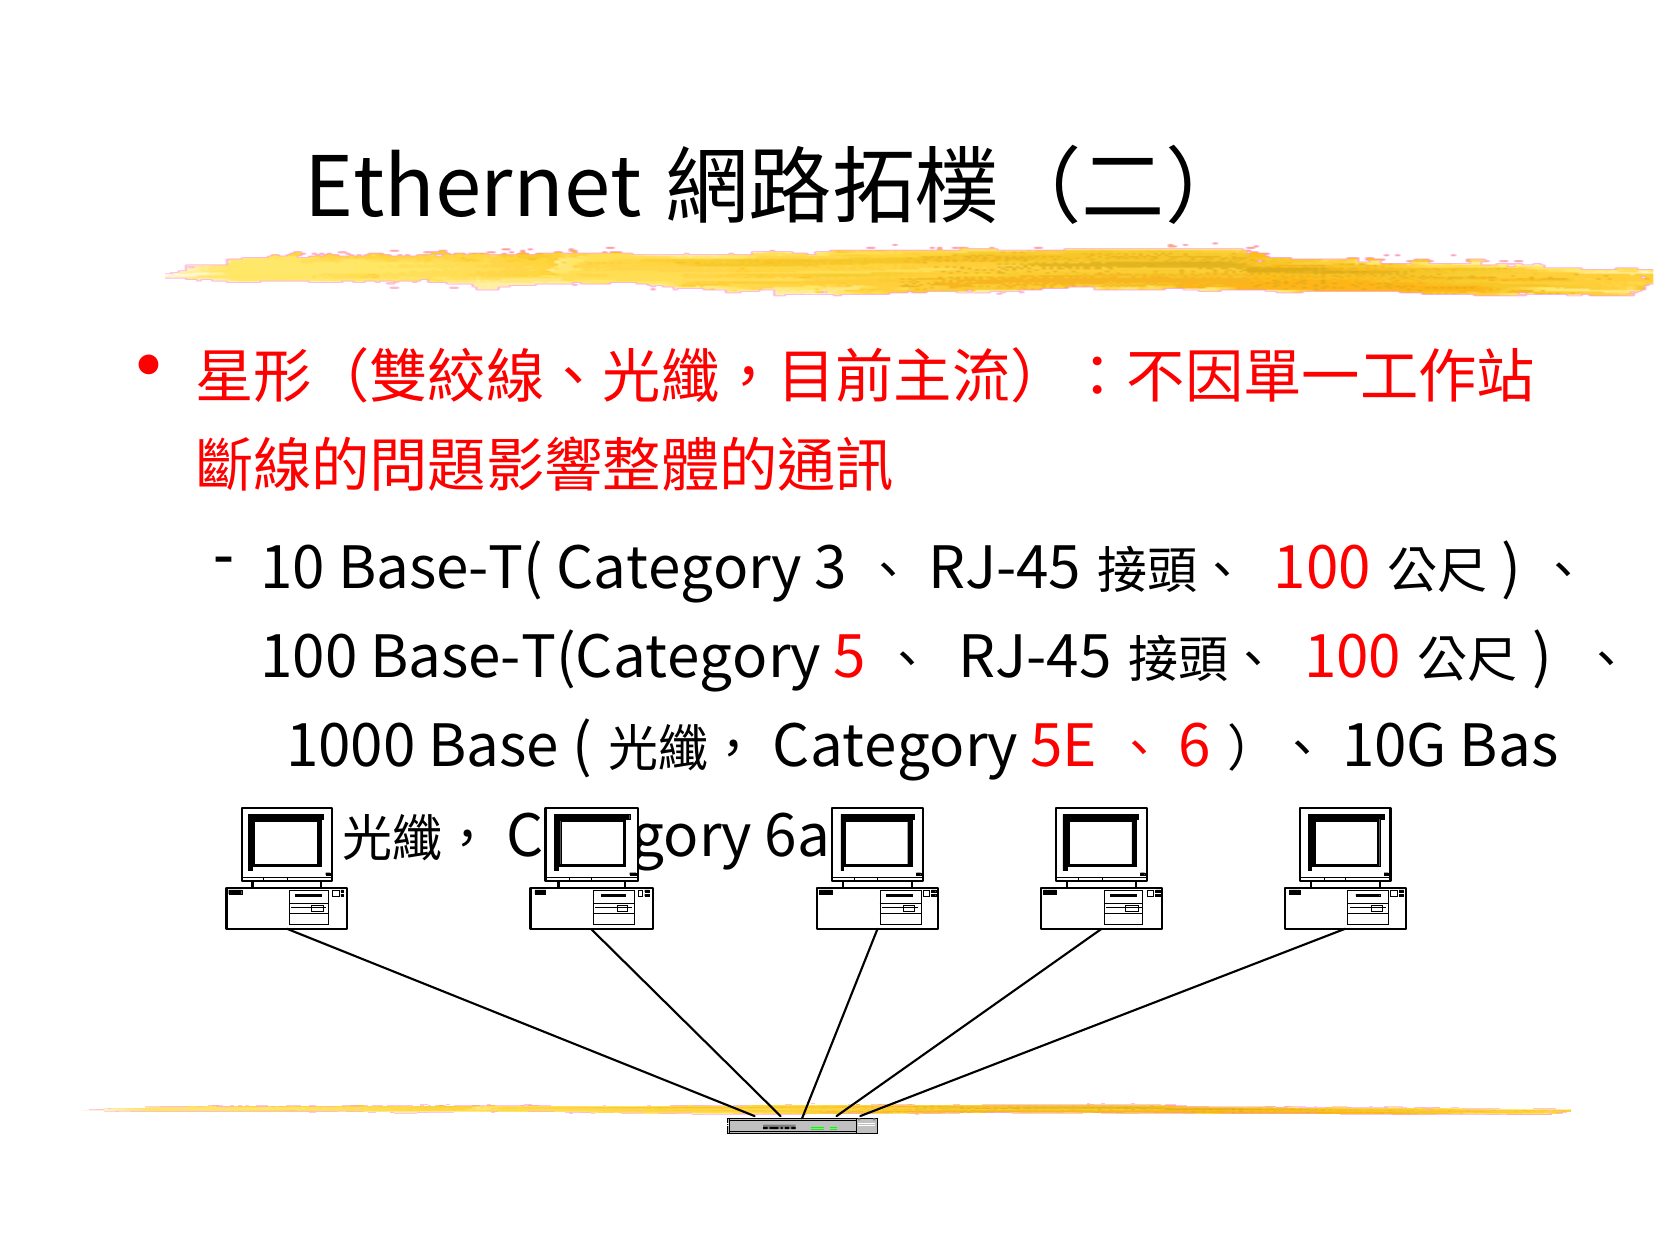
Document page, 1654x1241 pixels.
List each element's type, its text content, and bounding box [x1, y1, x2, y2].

picture [1464, 1102, 1571, 1117]
picture [82, 1102, 168, 1117]
list 星形（雙絞線、光纖，目前主流）：不因單一工作站斷線的問題影響整體的通訊 10 Base-T( Category 3、RJ-45接頭、 100公尺)、100 Base-T(Category 5、 RJ-45接頭、 100公尺) 、 1000 Base (光纖，Category 5E、6）、10G Base (光纖，Category 6a) [124, 316, 1587, 1077]
picture [165, 237, 1654, 308]
title Ethernet網路拓樸（二） [73, 41, 1479, 249]
chart [168, 799, 1464, 1194]
